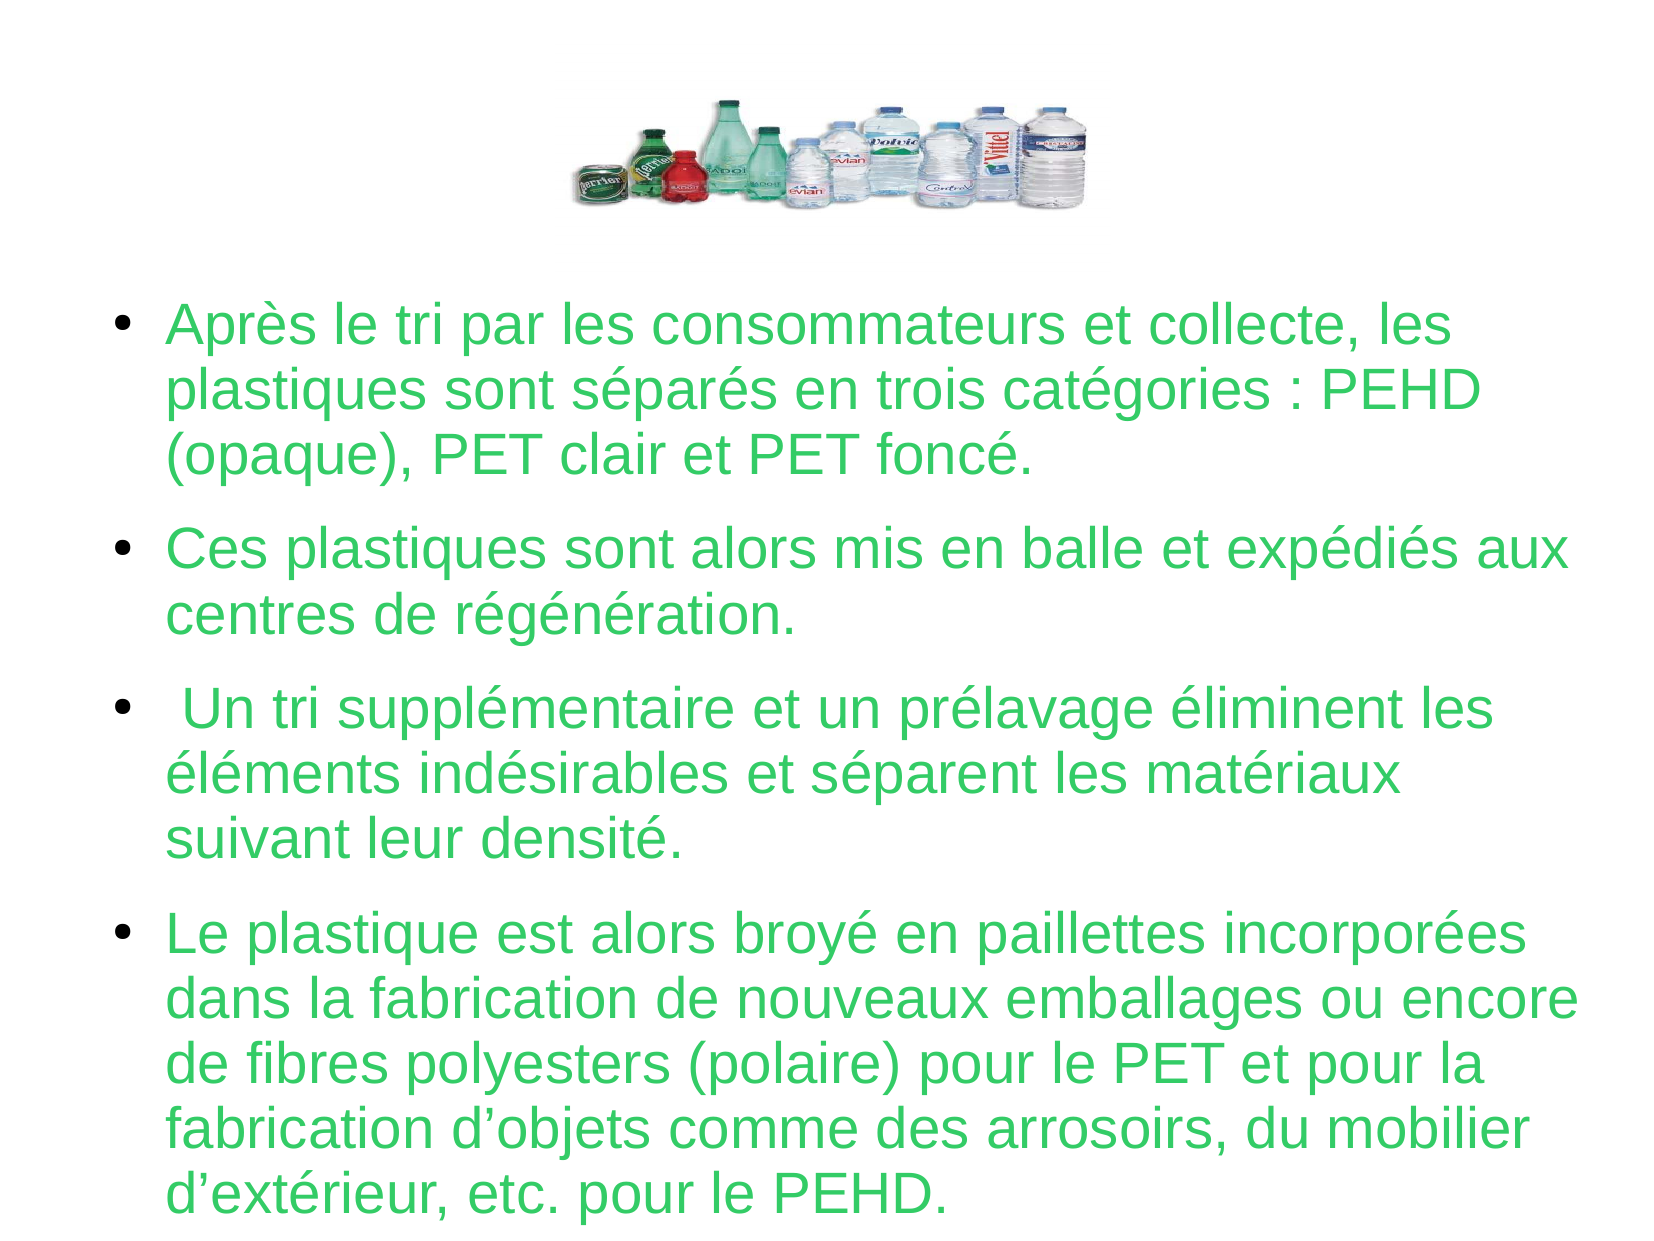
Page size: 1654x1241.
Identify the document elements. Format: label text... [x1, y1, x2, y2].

picture [555, 35, 1111, 272]
list Après le tri par les consommateurs et collecte, les plastiques sont séparés en trois catégories : PEHD (opaque), PET clair et PET foncé. Ces plastiques sont alors mis en balle et expédiés aux centres de régénération. Un tri supplémentaire et un prélavage éliminent les éléments indésirables et séparent les matériaux suivant leur densité. Le plastique est alors broyé en paillettes incorporées dans la fabrication de nouveaux emballages ou encore de fibres polyesters (polaire) pour le PET et pour la fabrication d’objets comme des arrosoirs, du mobilier d’extérieur, etc. pour le PEHD. [94, 291, 1583, 1223]
